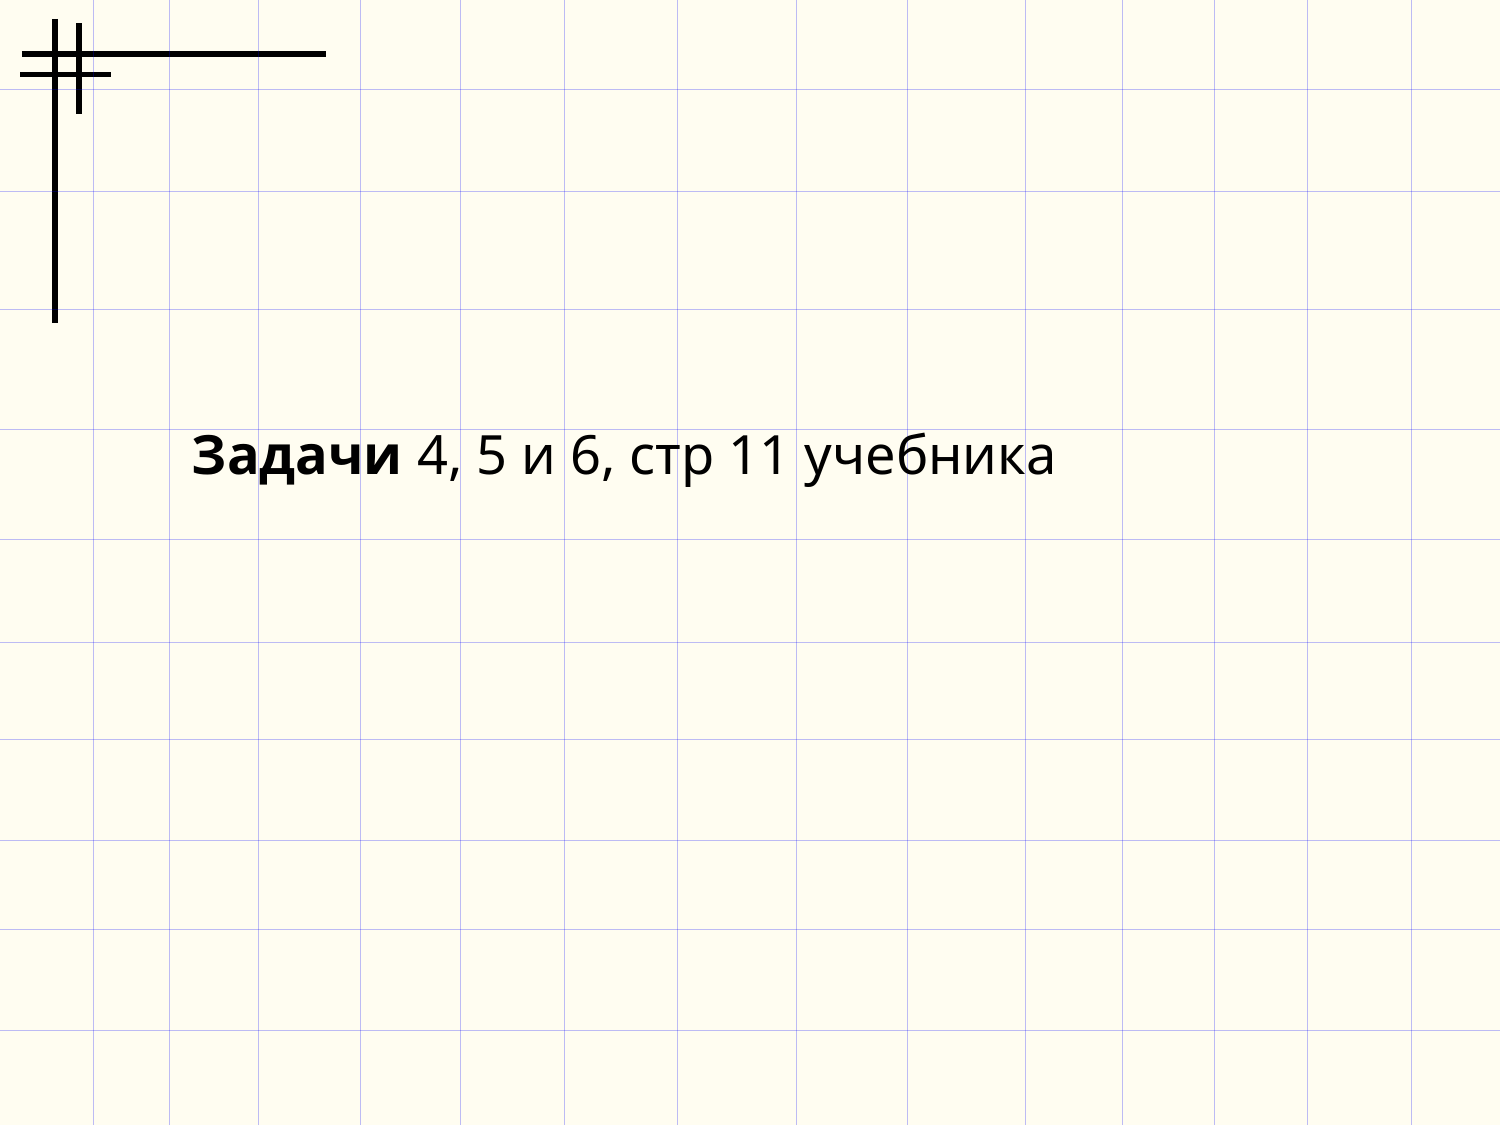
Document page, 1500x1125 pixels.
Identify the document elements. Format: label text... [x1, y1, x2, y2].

text_box Задачи 4, 5 и 6, стр 11 учебника [177, 413, 1300, 494]
